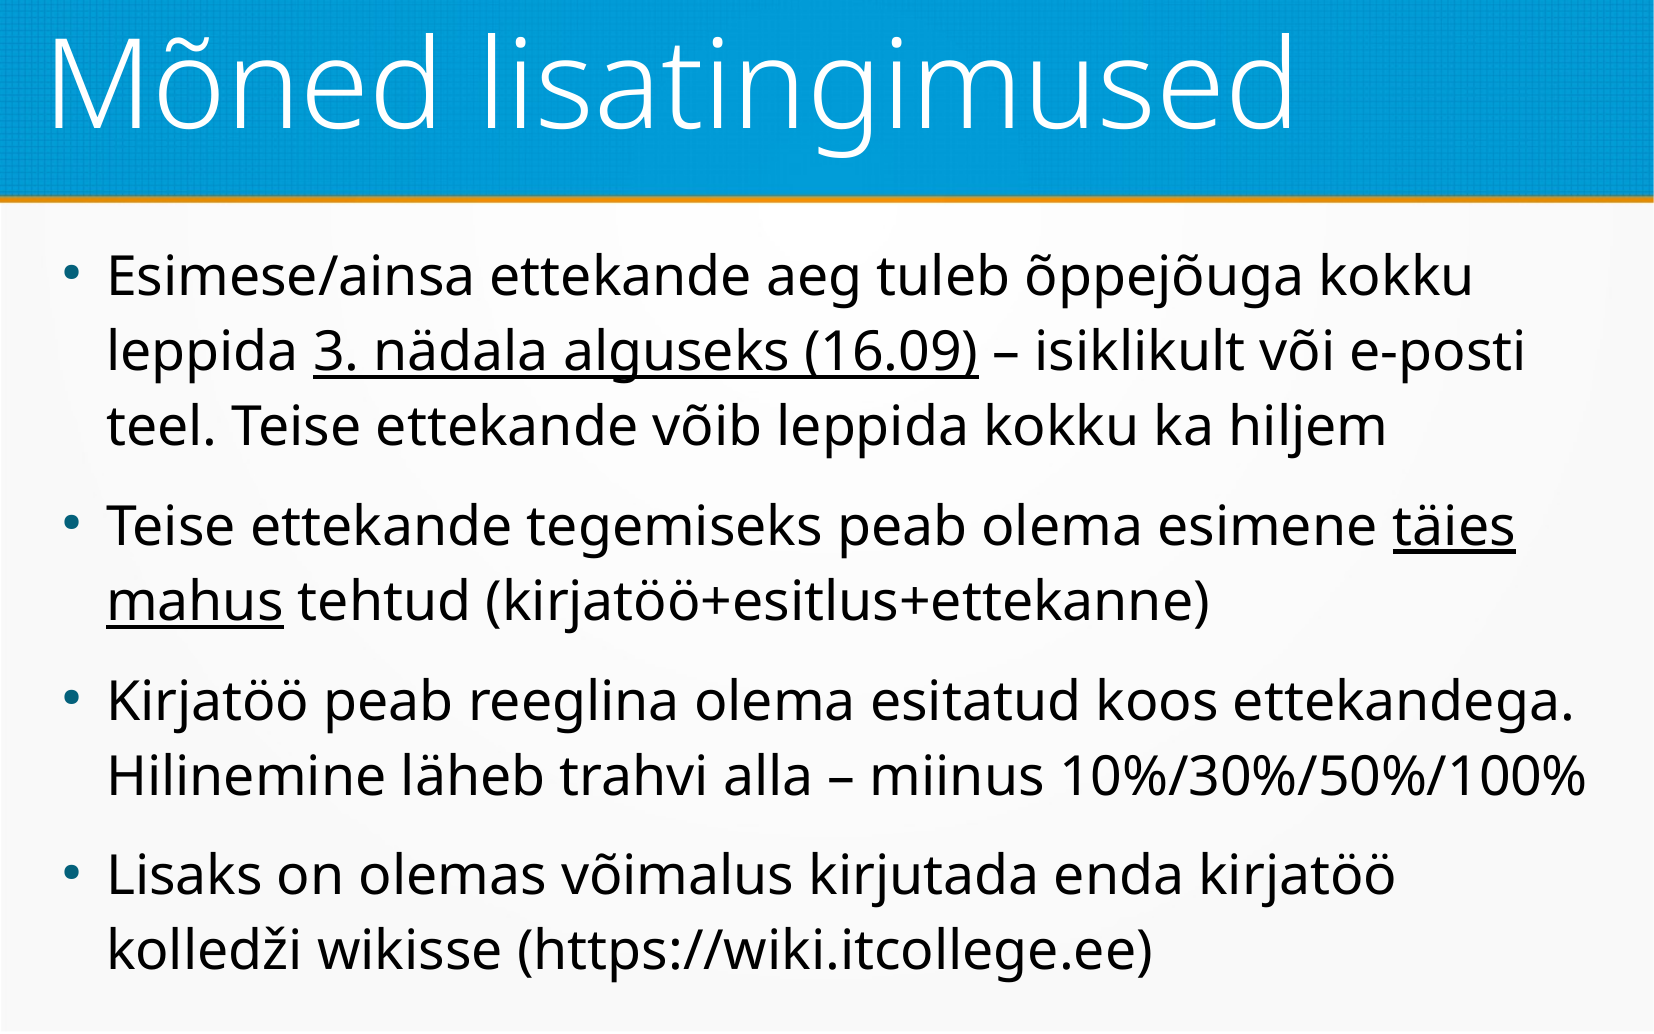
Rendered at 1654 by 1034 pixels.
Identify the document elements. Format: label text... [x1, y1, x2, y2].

list Esimese/ainsa ettekande aeg tuleb õppejõuga kokku leppida 3. nädala alguseks (16.09) – isiklikult või e-posti teel. Teise ettekande võib leppida kokku ka hiljem Teise ettekande tegemiseks peab olema esimene täies mahus tehtud (kirjatöö+esitlus+ettekanne) Kirjatöö peab reeglina olema esitatud koos ettekandega. Hilinemine läheb trahvi alla – miinus 10%/30%/50%/100% Lisaks on olemas võimalus kirjutada enda kirjatöö kolledži wikisse (https://wiki.itcollege.ee) [47, 236, 1607, 1002]
picture [0, 195, 1654, 1034]
title Mõned lisatingimused [43, 0, 1619, 166]
